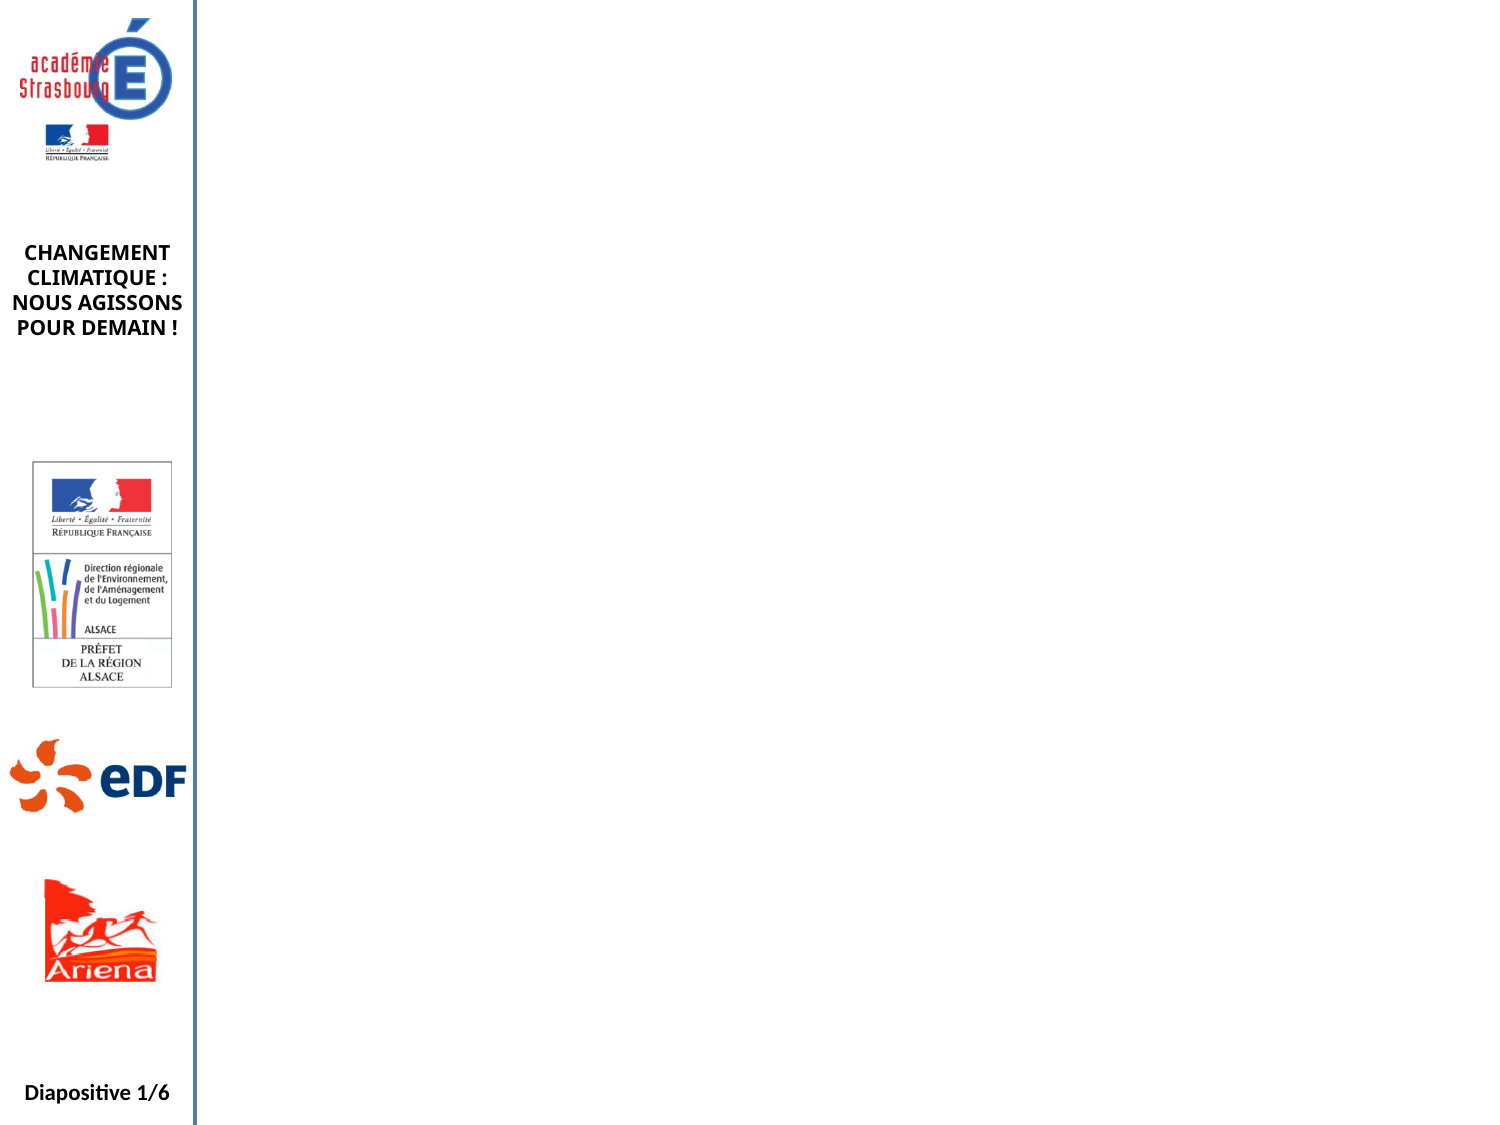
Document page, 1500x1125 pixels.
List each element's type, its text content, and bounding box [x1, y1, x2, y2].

text_box Diapositive 1/6 [0, 1070, 195, 1114]
